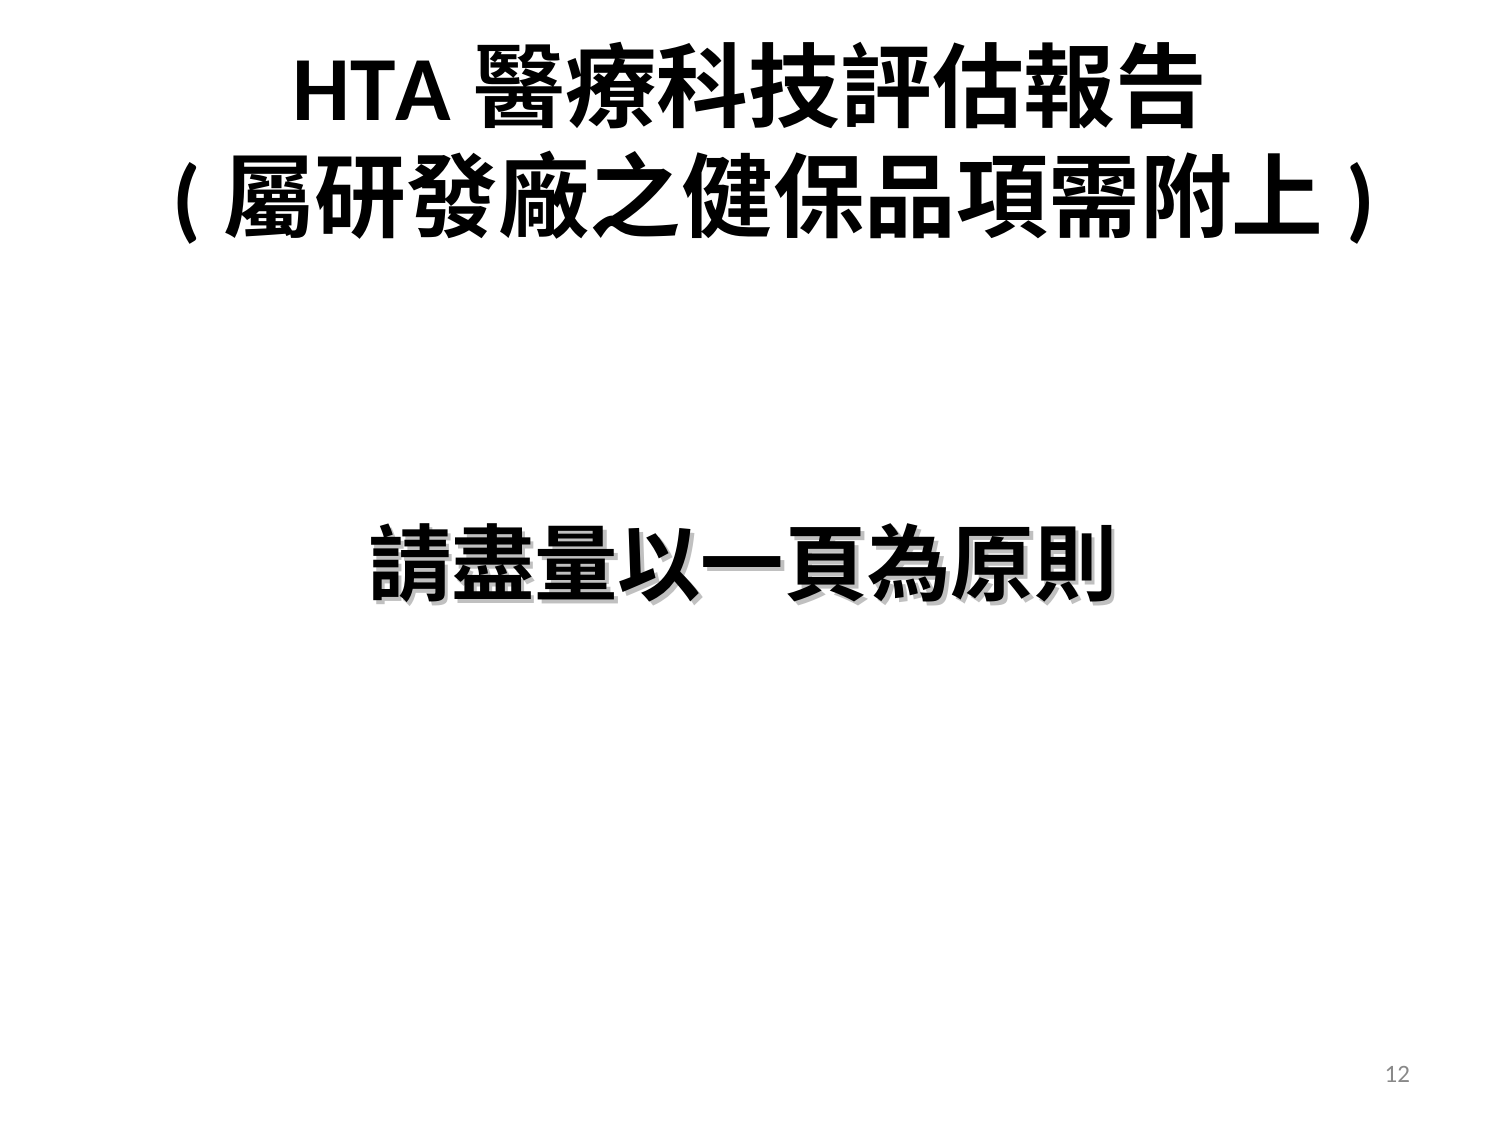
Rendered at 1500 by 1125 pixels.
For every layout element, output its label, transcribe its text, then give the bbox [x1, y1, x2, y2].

text_box 請盡量以一頁為原則 [353, 503, 1133, 619]
title HTA醫療科技評估報告 (屬研發廠之健保品項需附上) [75, 45, 1426, 233]
text_box <編號> [1074, 1042, 1426, 1103]
